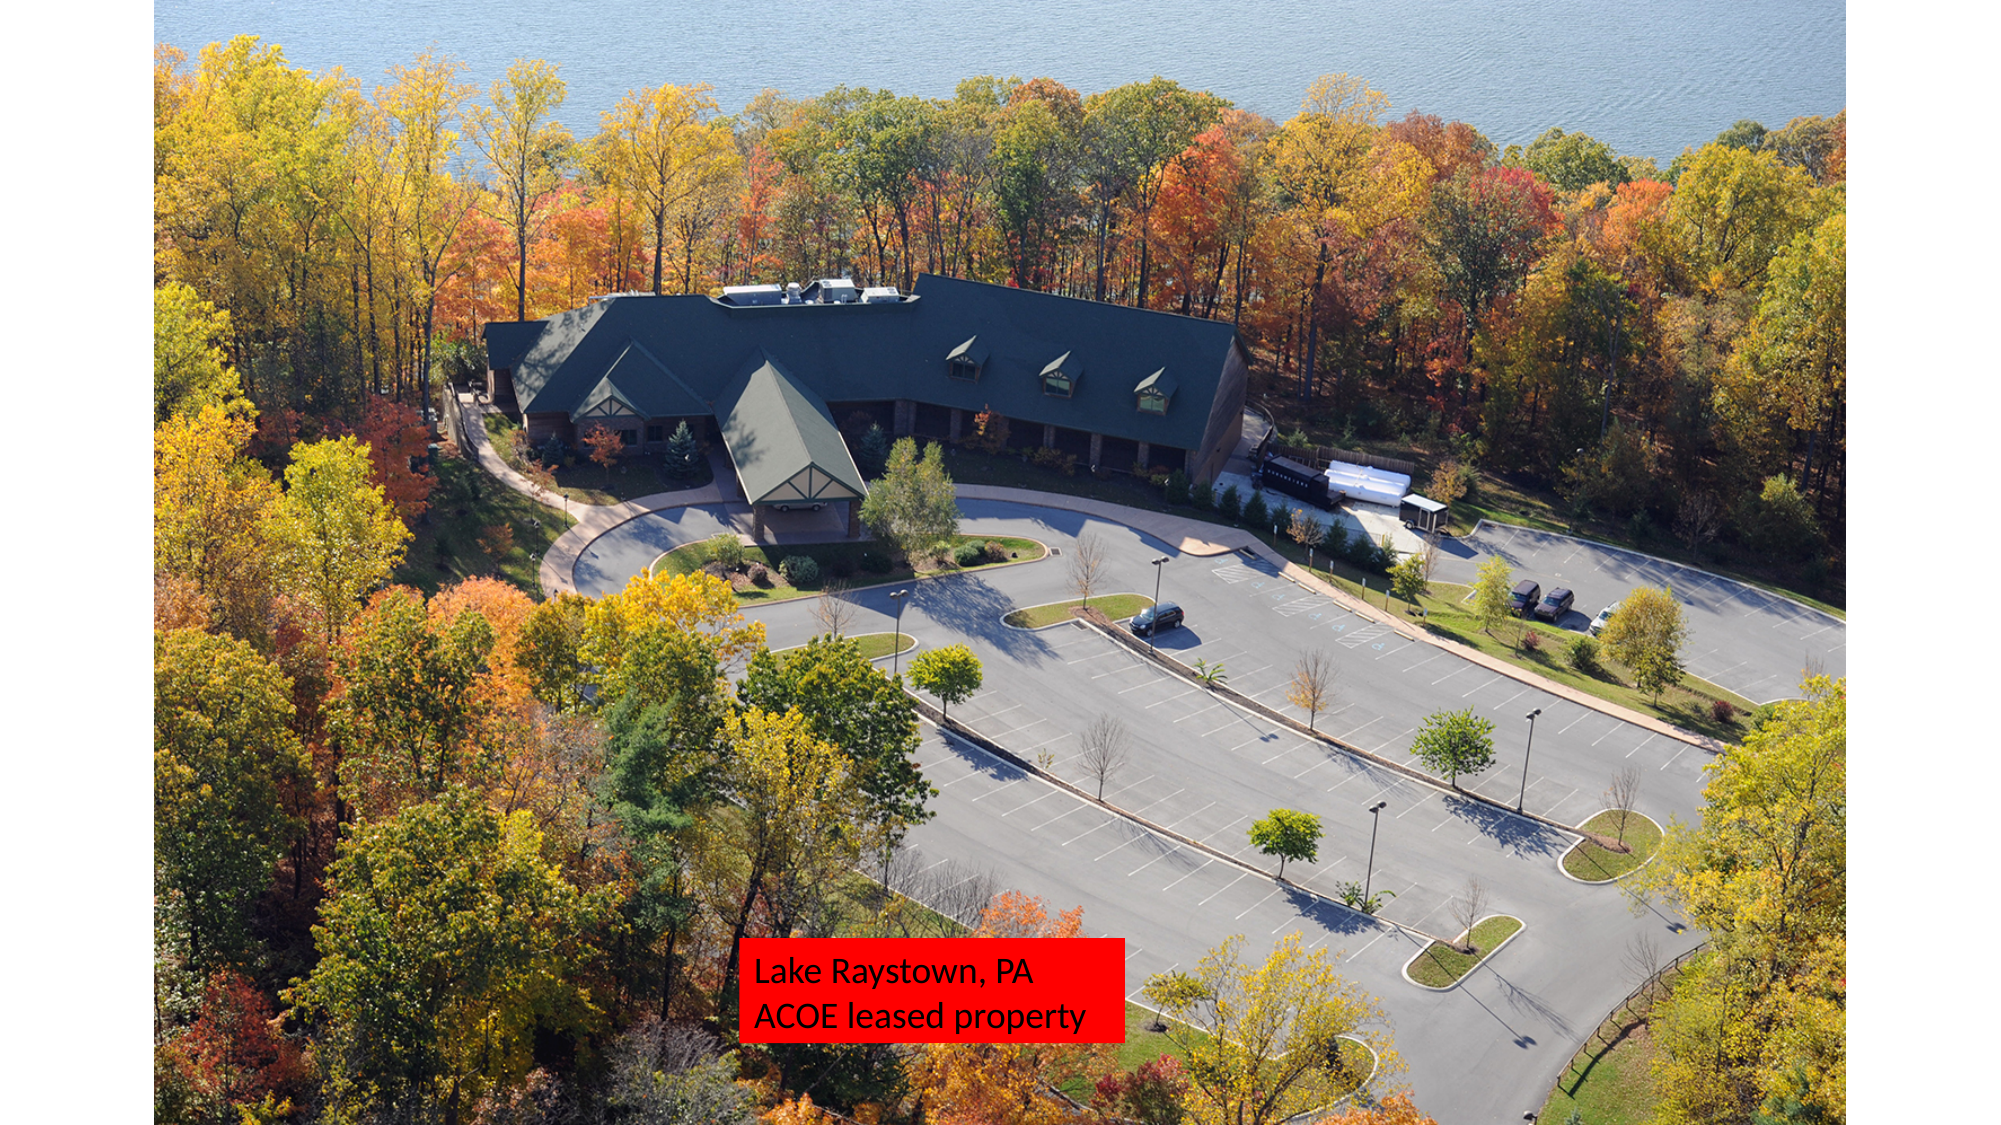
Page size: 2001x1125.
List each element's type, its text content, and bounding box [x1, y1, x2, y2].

text_box Lake Raystown, PA ACOE leased property [739, 938, 1125, 1044]
picture [154, 0, 1846, 1125]
